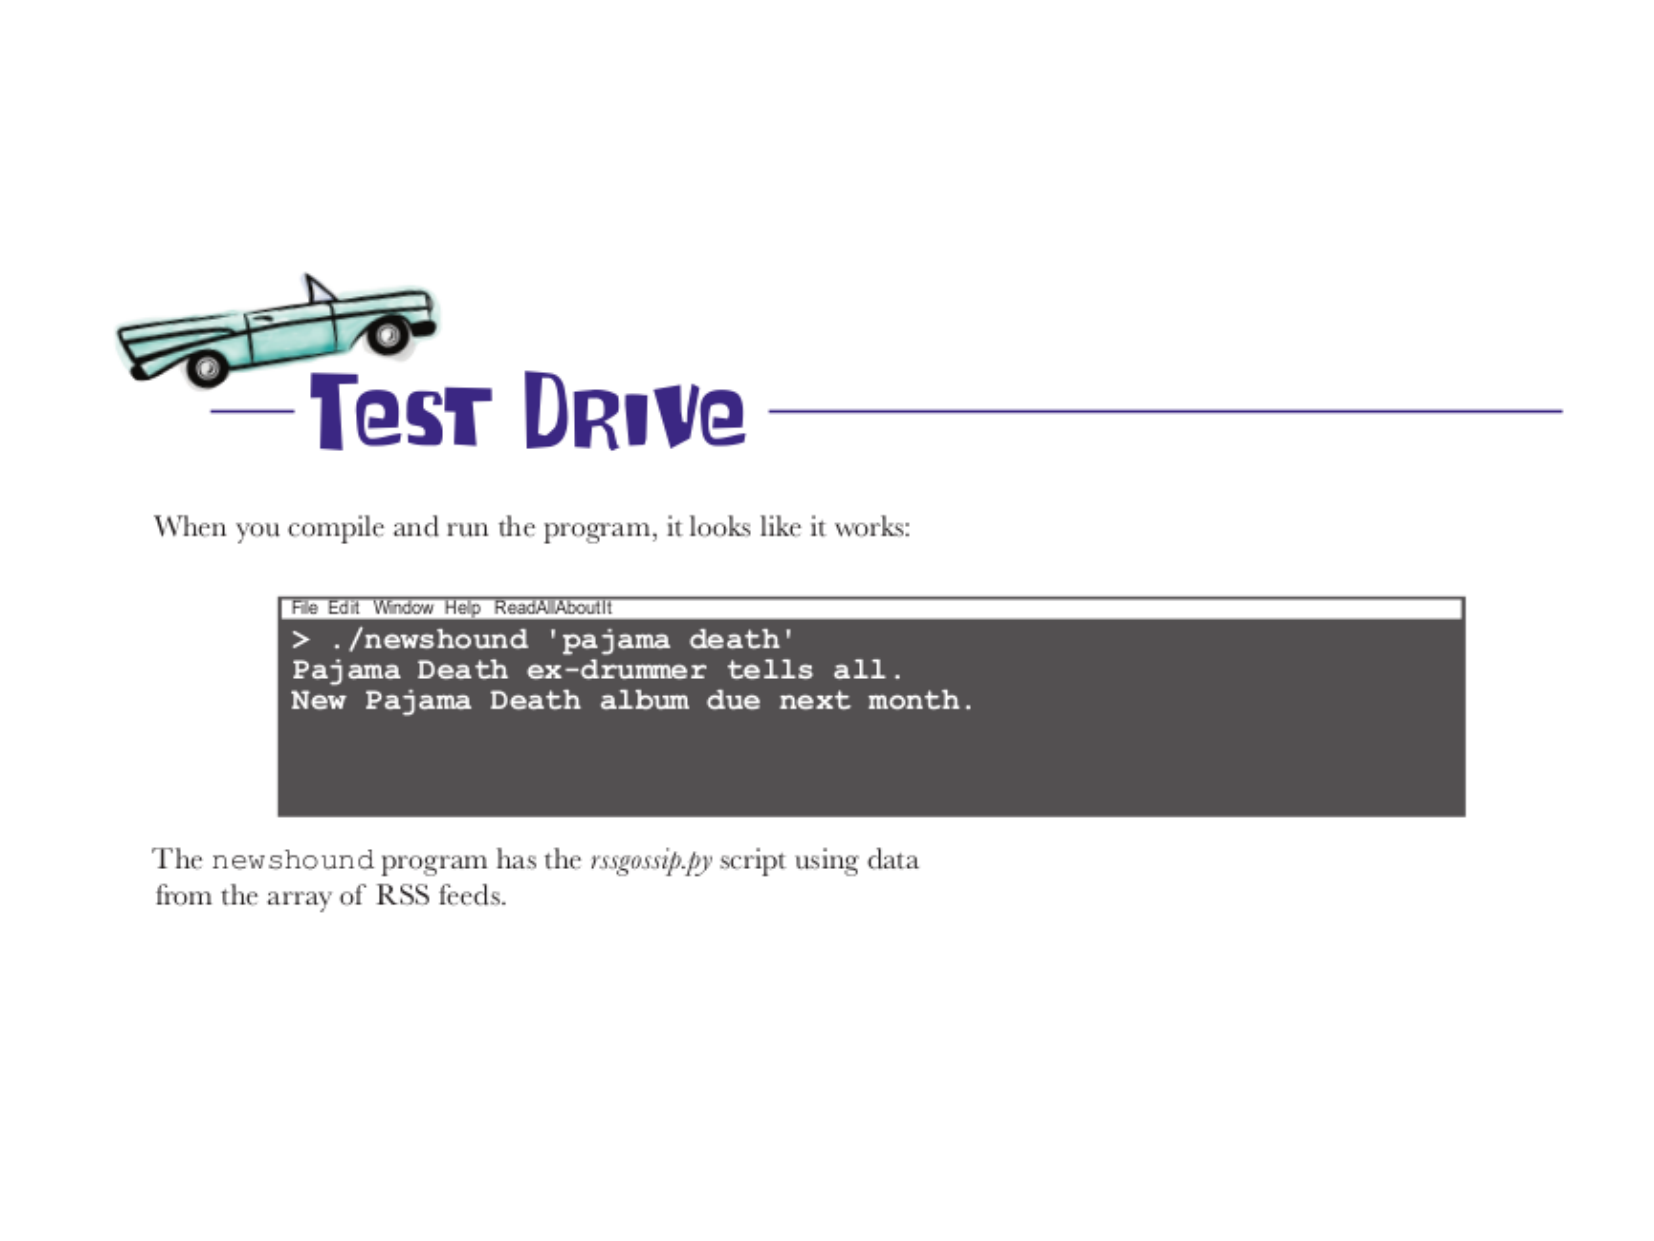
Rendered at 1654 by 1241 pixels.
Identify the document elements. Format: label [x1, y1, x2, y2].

picture [70, 259, 1583, 945]
